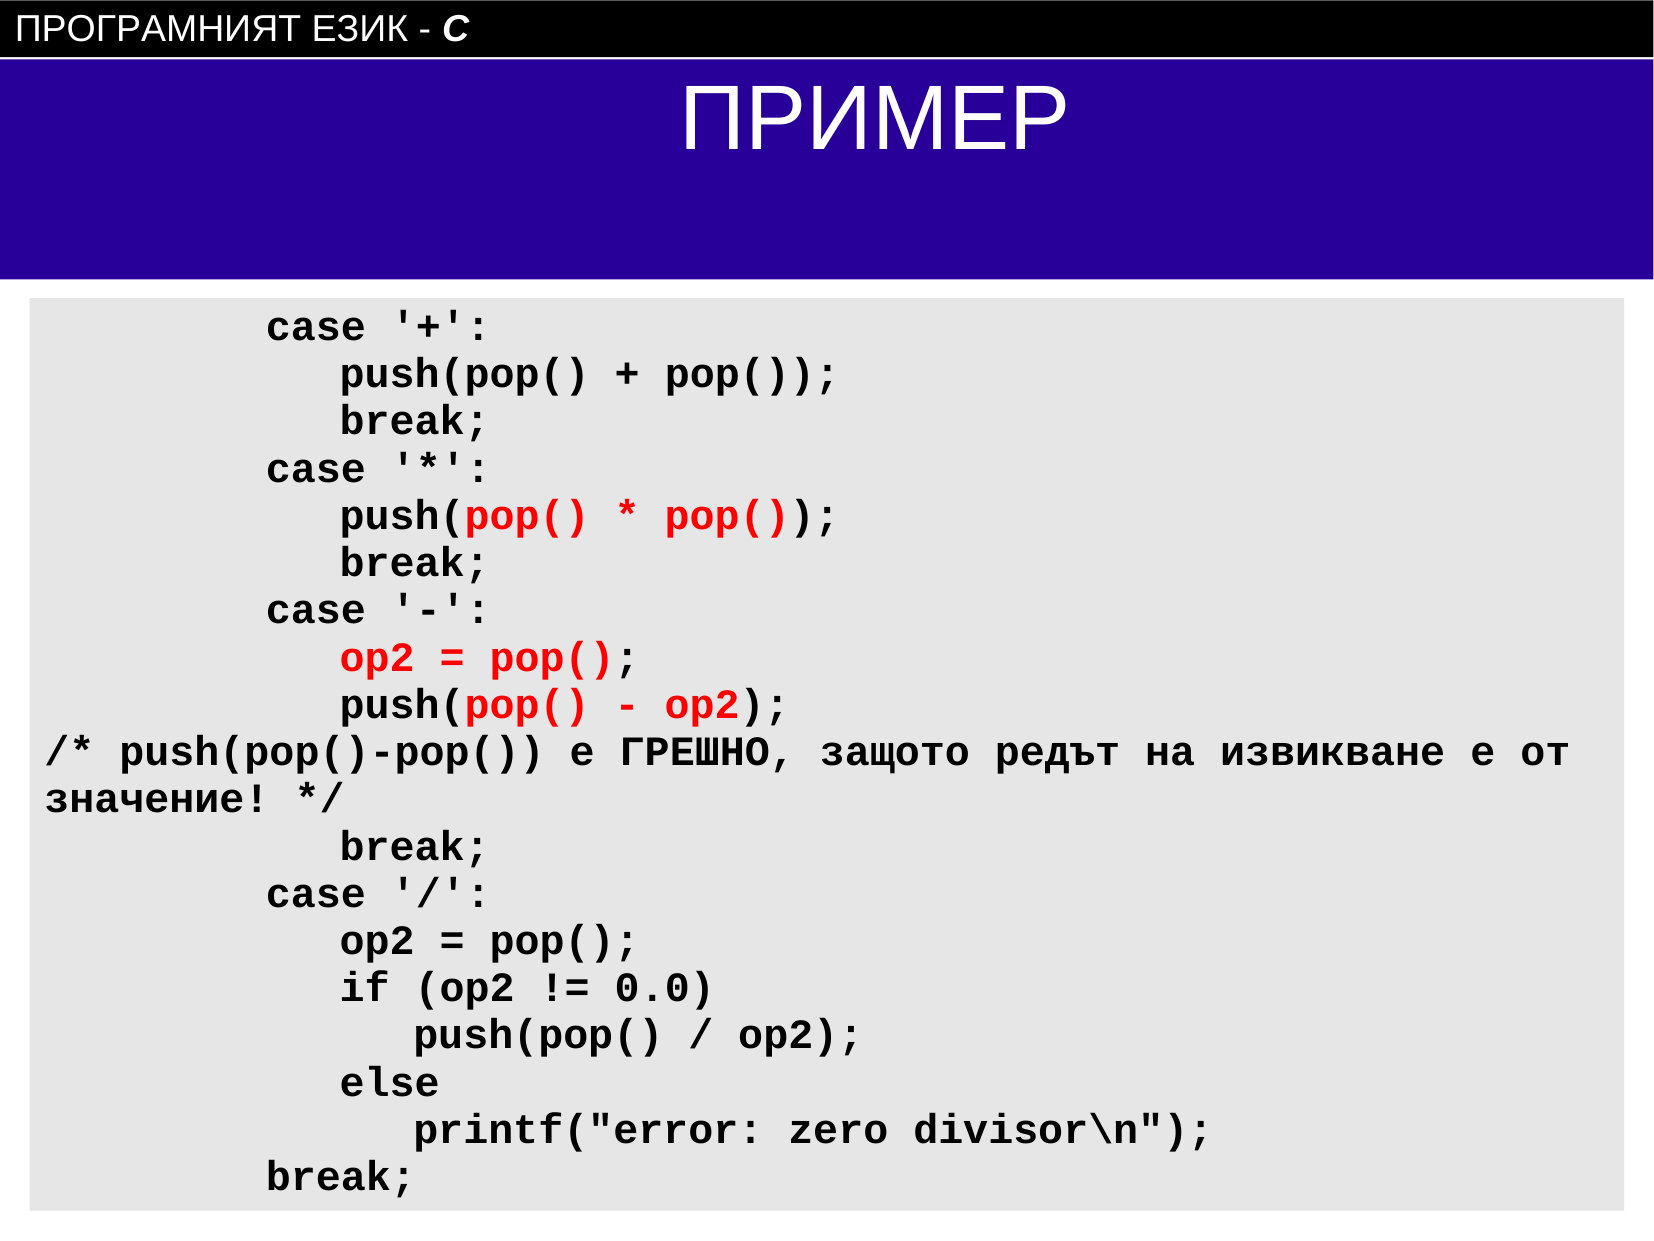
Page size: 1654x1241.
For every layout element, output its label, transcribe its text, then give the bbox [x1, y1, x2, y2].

text_box ПРИМЕР [0, 59, 1654, 280]
text_box ПРОГРАМНИЯT ЕЗИК - С [0, 0, 1654, 58]
text_box case '+': push(pop() + pop()); break; case '*': push(pop() * pop()); break; case '-': op2 = pop(); push(pop() - op2); /* push(pop()-pop()) е ГРЕШНО, защото редът на извикване е от значение! */ break; case '/': op2 = pop(); if (op2 != 0.0) push(pop() / op2); else printf("error: zero divisor\n"); break; [29, 298, 1625, 1211]
